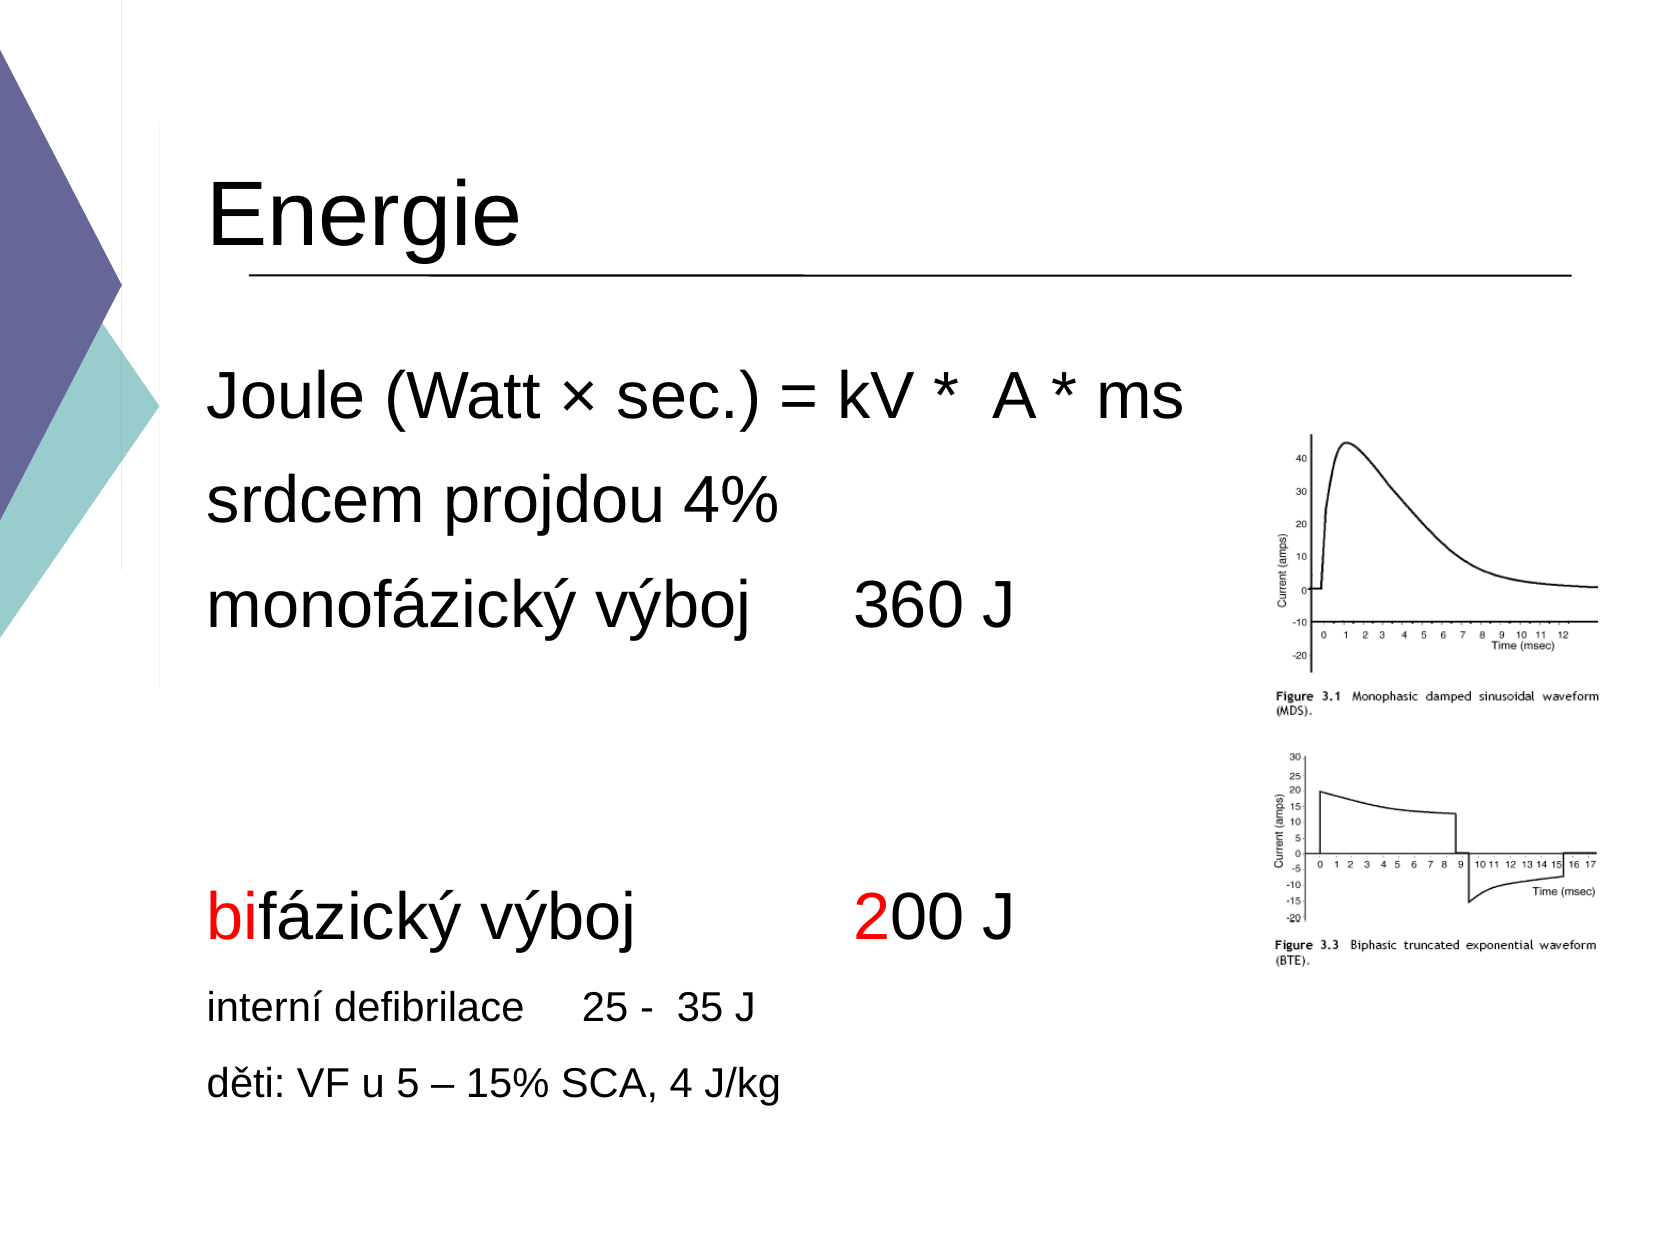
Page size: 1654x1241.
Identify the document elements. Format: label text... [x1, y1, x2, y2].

picture [1269, 428, 1610, 717]
list Joule (Watt × sec.) = kV * A * ms srdcem projdou 4% monofázický výboj 360 J bifázický výboj 200 J interní defibrilace 25 - 35 J děti: VF u 5 – 15% SCA, 4 J/kg [206, 358, 1613, 1147]
title Energie [206, 86, 1613, 341]
picture [1269, 748, 1598, 970]
